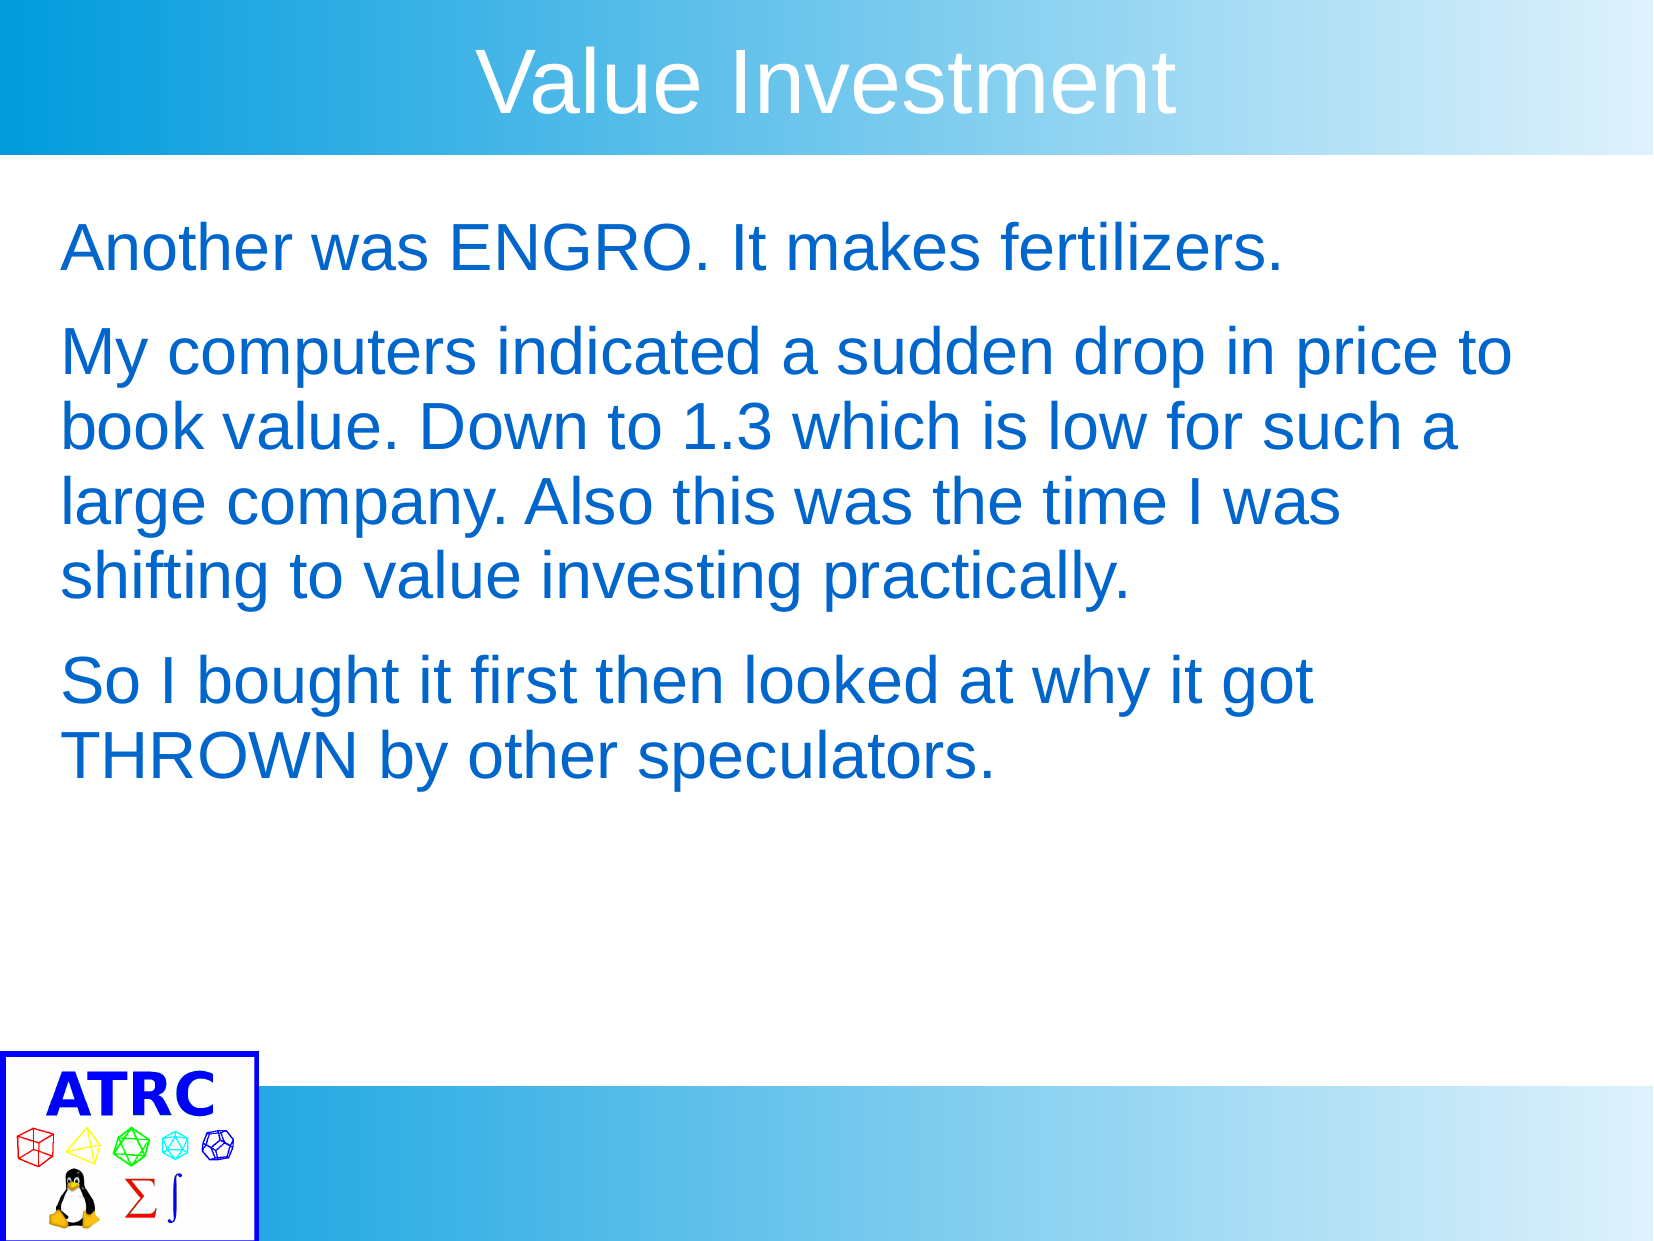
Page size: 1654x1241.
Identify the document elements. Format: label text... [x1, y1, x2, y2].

list Another was ENGRO. It makes fertilizers. My computers indicated a sudden drop in price to book value. Down to 1.3 which is low for such a large company. Also this was the time I was shifting to value investing practically. So I bought it first then looked at why it got THROWN by other speculators. [60, 210, 1549, 930]
title Value Investment [82, 30, 1571, 135]
picture [0, 1051, 259, 1241]
